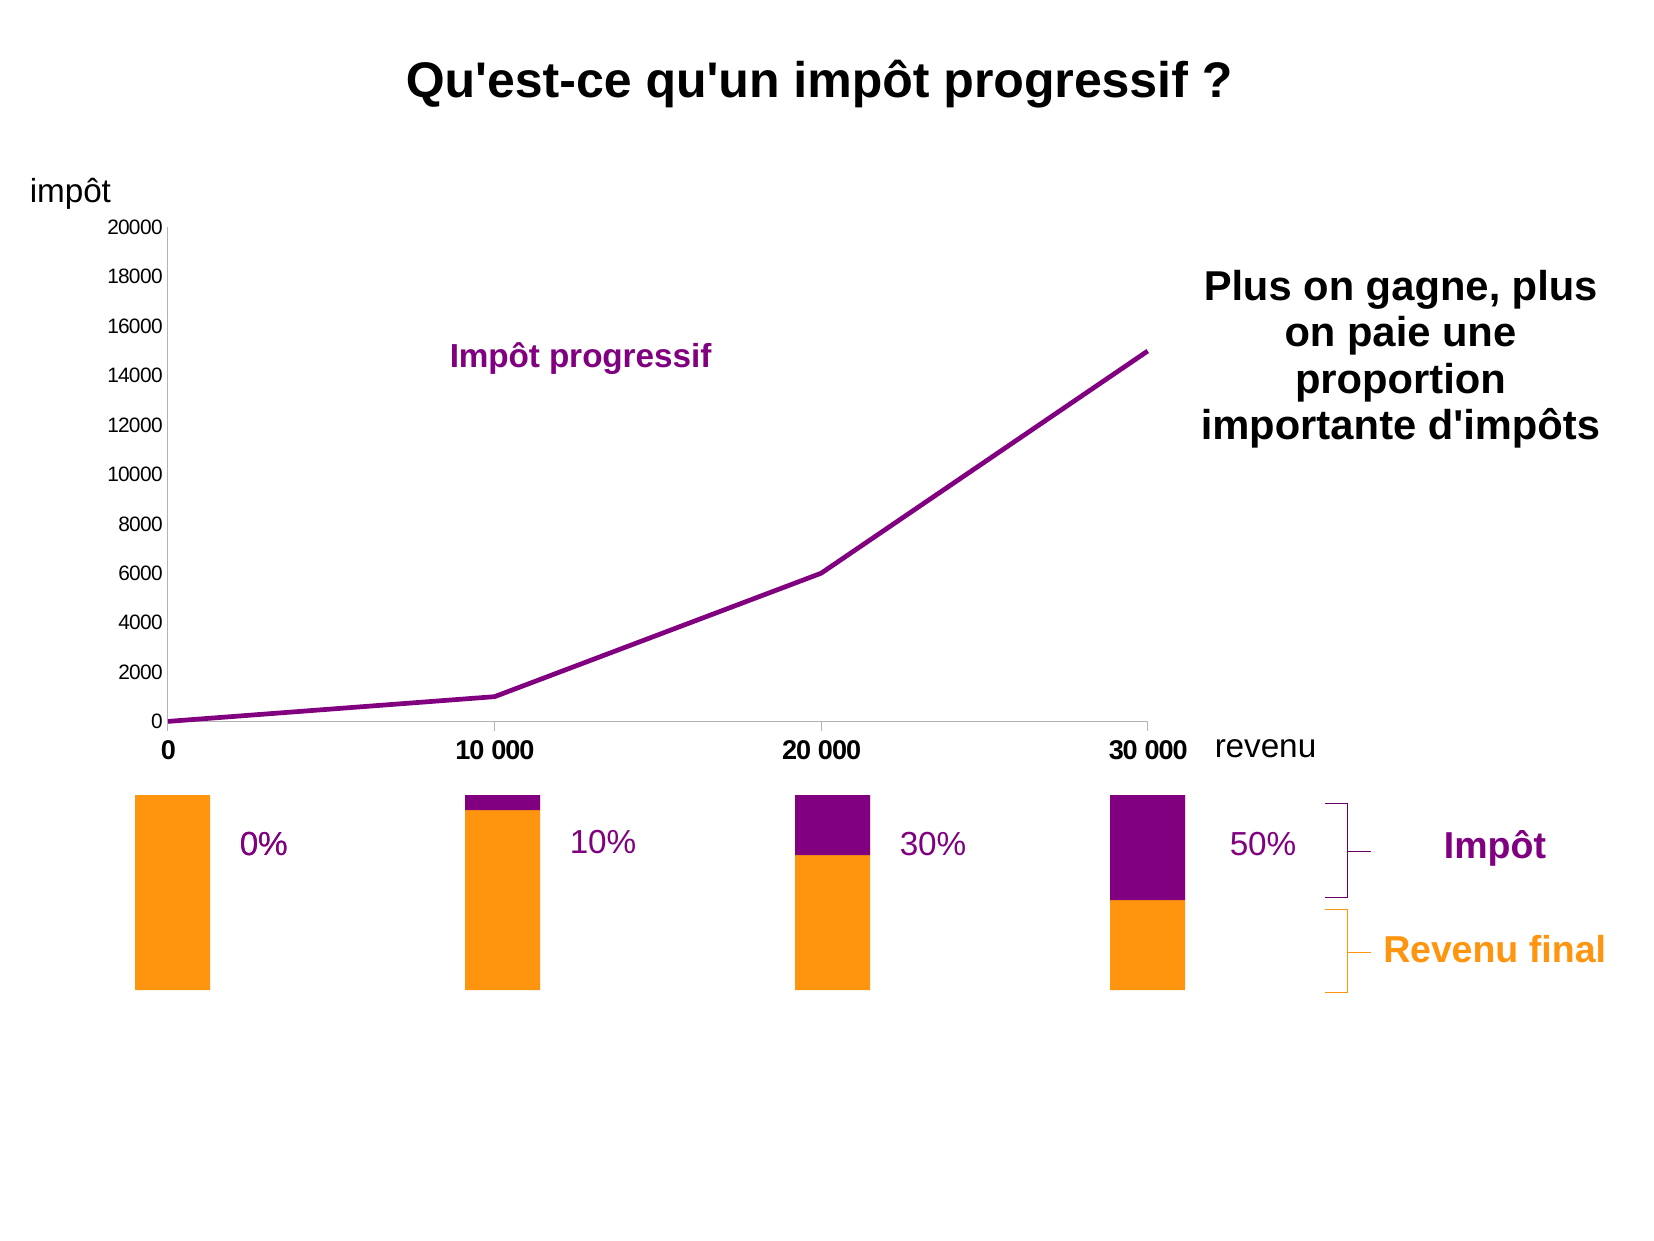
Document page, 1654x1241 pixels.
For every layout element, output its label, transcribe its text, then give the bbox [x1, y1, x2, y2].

text_box 10% [555, 815, 661, 869]
text_box 0% [225, 818, 331, 871]
text_box Plus on gagne, plus on paie une proportion importante d'impôts [1181, 255, 1621, 496]
text_box 30% [885, 818, 991, 871]
text_box Revenu final [1368, 921, 1654, 979]
text_box 50% [1215, 818, 1321, 871]
text_box [795, 795, 871, 991]
text_box Qu'est-ce qu'un impôt progressif ? [315, 45, 1324, 117]
text_box impôt [15, 165, 436, 218]
text_box Impôt [1429, 817, 1654, 875]
text_box [465, 795, 541, 991]
text_box revenu [1200, 720, 1621, 773]
text_box [1110, 795, 1186, 991]
text_box Impôt progressif [435, 330, 856, 383]
text_box [135, 795, 211, 991]
chart [61, 146, 1201, 811]
